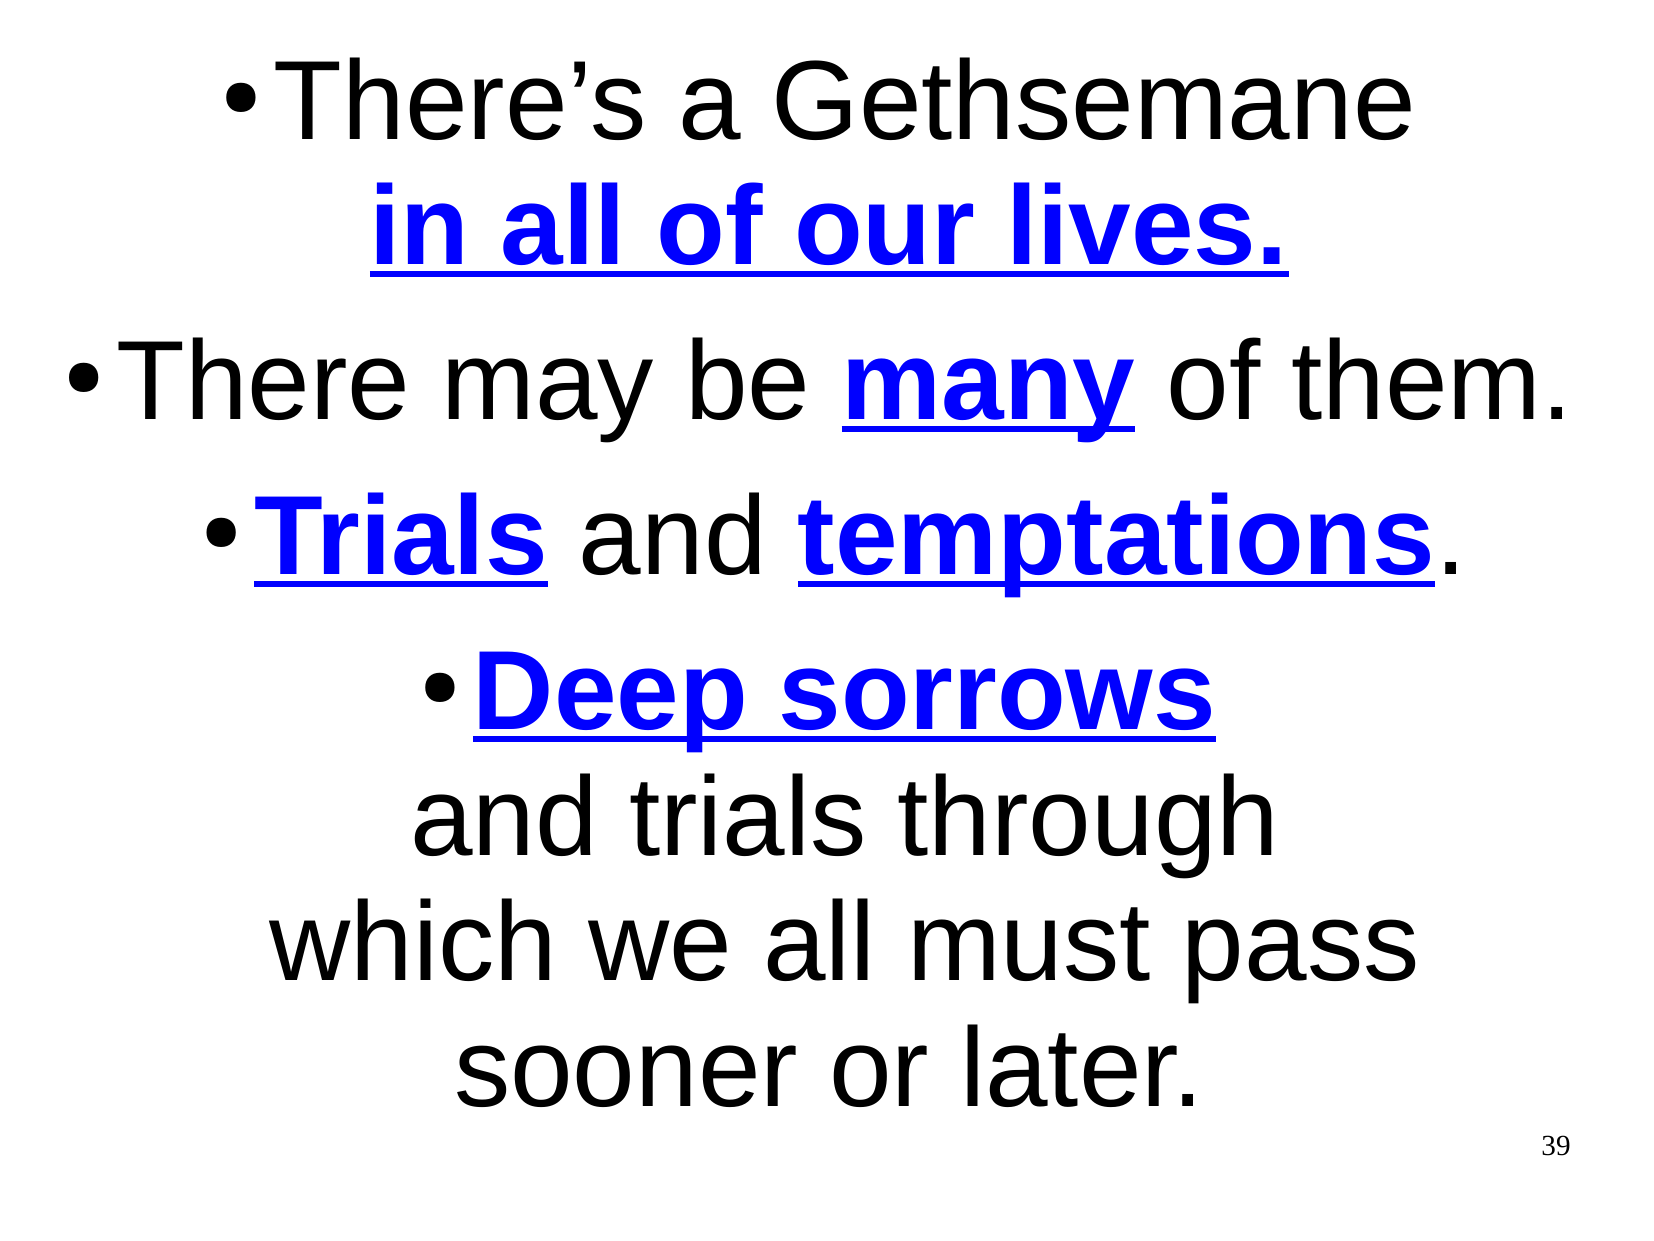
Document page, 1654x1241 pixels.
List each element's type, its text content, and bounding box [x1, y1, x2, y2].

list There’s a Gethsemane in all of our lives. There may be many of them. Trials and temptations. Deep sorrows and trials through which we all must pass sooner or later. [37, 37, 1613, 1238]
